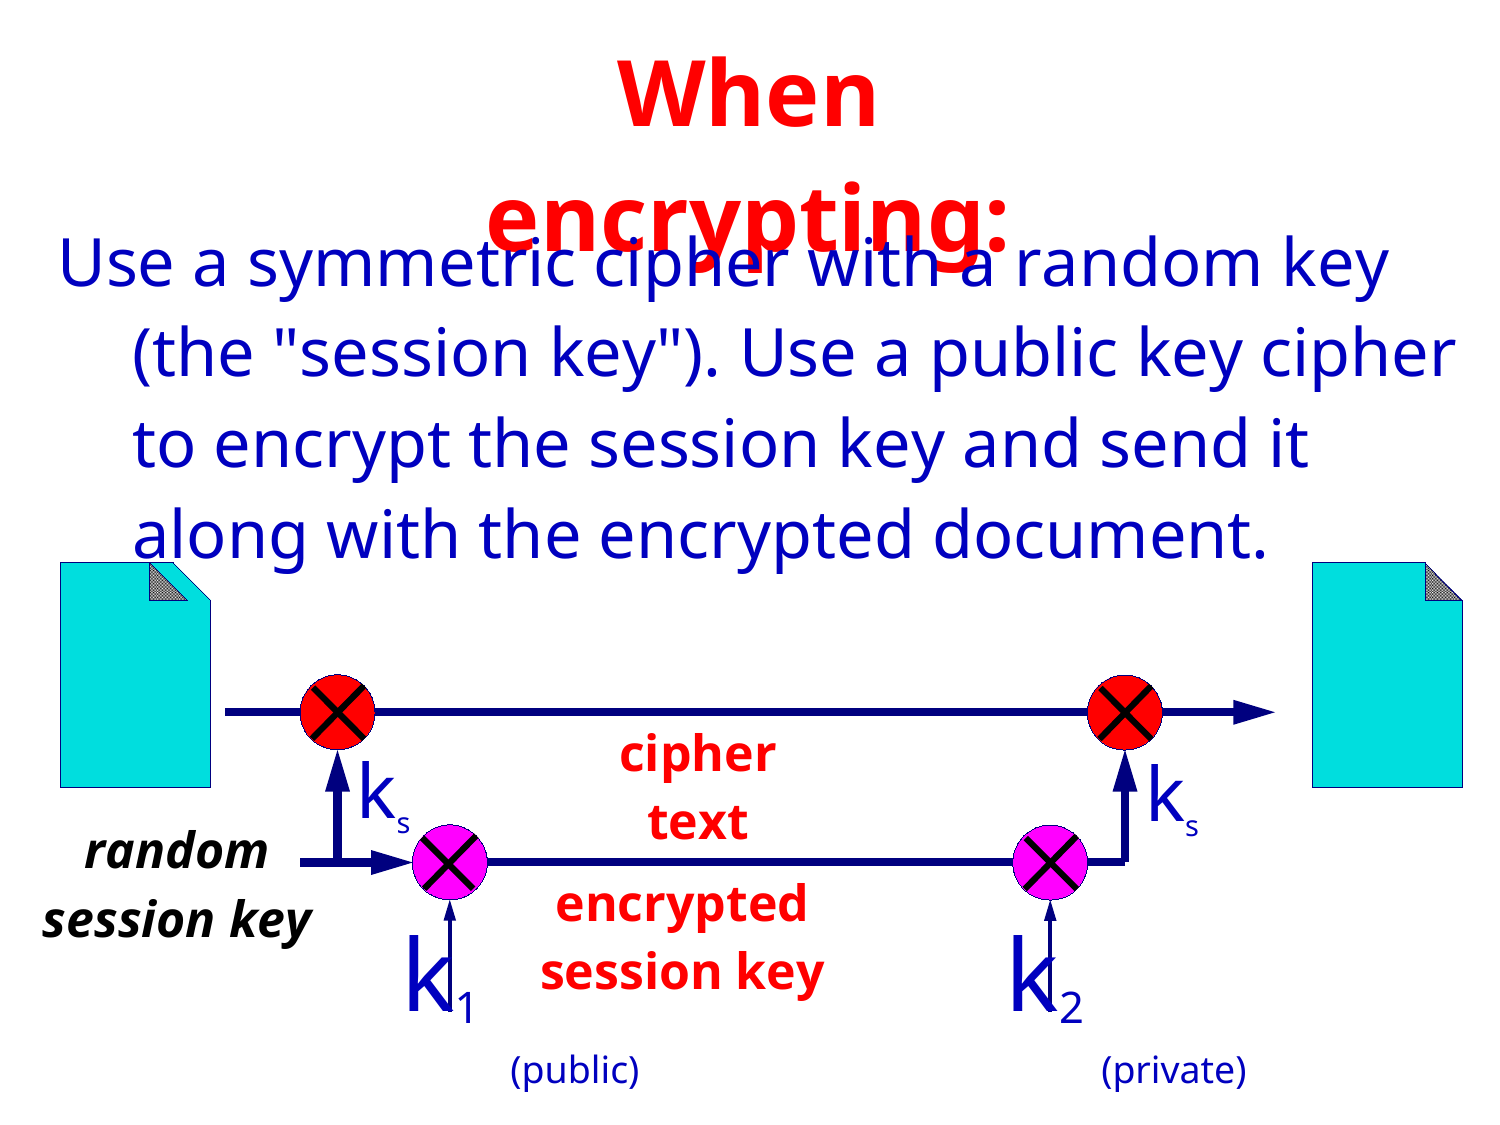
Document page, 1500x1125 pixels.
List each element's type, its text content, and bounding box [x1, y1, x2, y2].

text_box [300, 674, 361, 750]
text_box ks [1145, 740, 1200, 845]
text_box encrypted session key [540, 867, 826, 1005]
text_box [343, 689, 376, 736]
text_box k1 [401, 904, 480, 1042]
text_box [1312, 562, 1463, 788]
title When encrypting: [356, 28, 1141, 142]
text_box cipher text [619, 717, 777, 855]
list Use a symmetric cipher with a random key (the "session key"). Use a public key cipher to encrypt the session key and send it along with the encrypted document. [57, 214, 1465, 538]
text_box [1056, 839, 1088, 886]
text_box [1087, 675, 1148, 751]
text_box ks [356, 738, 411, 843]
text_box [1027, 868, 1074, 901]
text_box (private) [1101, 1043, 1247, 1095]
text_box [1012, 825, 1074, 892]
text_box k2 [1005, 904, 1085, 1042]
text_box [412, 838, 488, 900]
text_box [60, 562, 211, 788]
text_box random session key [42, 815, 312, 953]
text_box (public) [510, 1043, 640, 1095]
text_box [1131, 689, 1163, 737]
text_box [424, 824, 474, 858]
